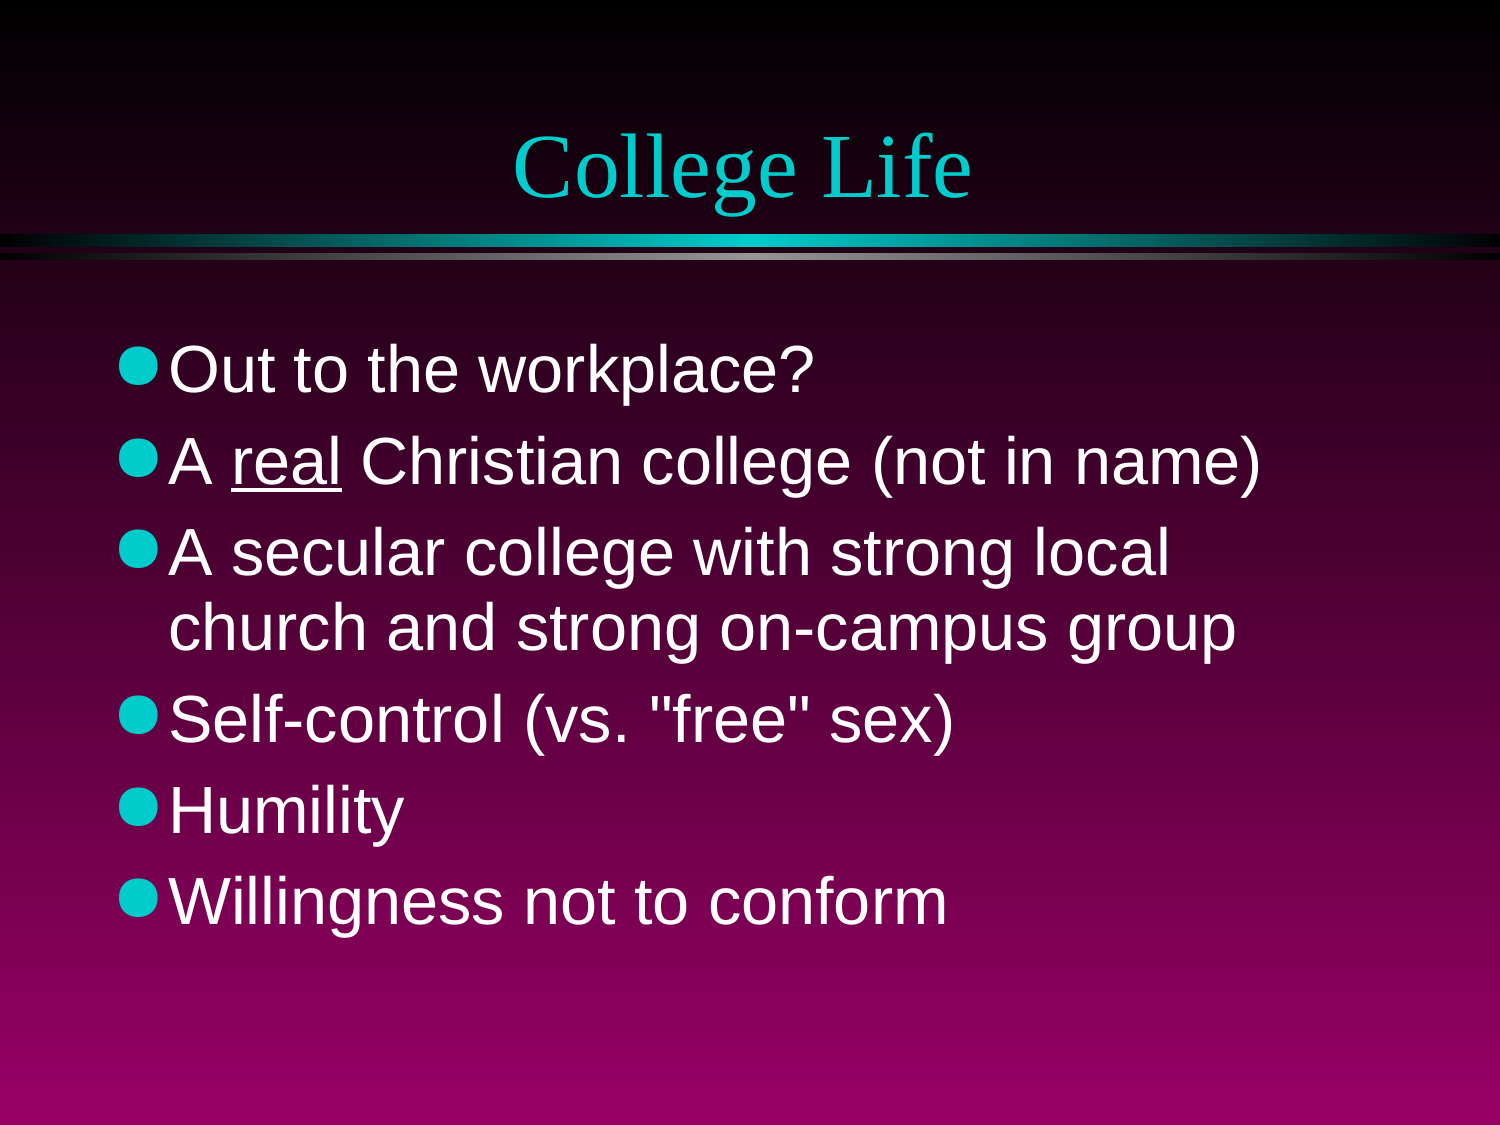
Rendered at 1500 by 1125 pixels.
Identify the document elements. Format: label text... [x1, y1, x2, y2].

list Out to the workplace? A real Christian college (not in name) A secular college with strong local church and strong on-campus group Self-control (vs. "free" sex) Humility Willingness not to conform [96, 324, 1385, 1001]
title College Life [99, 37, 1388, 225]
